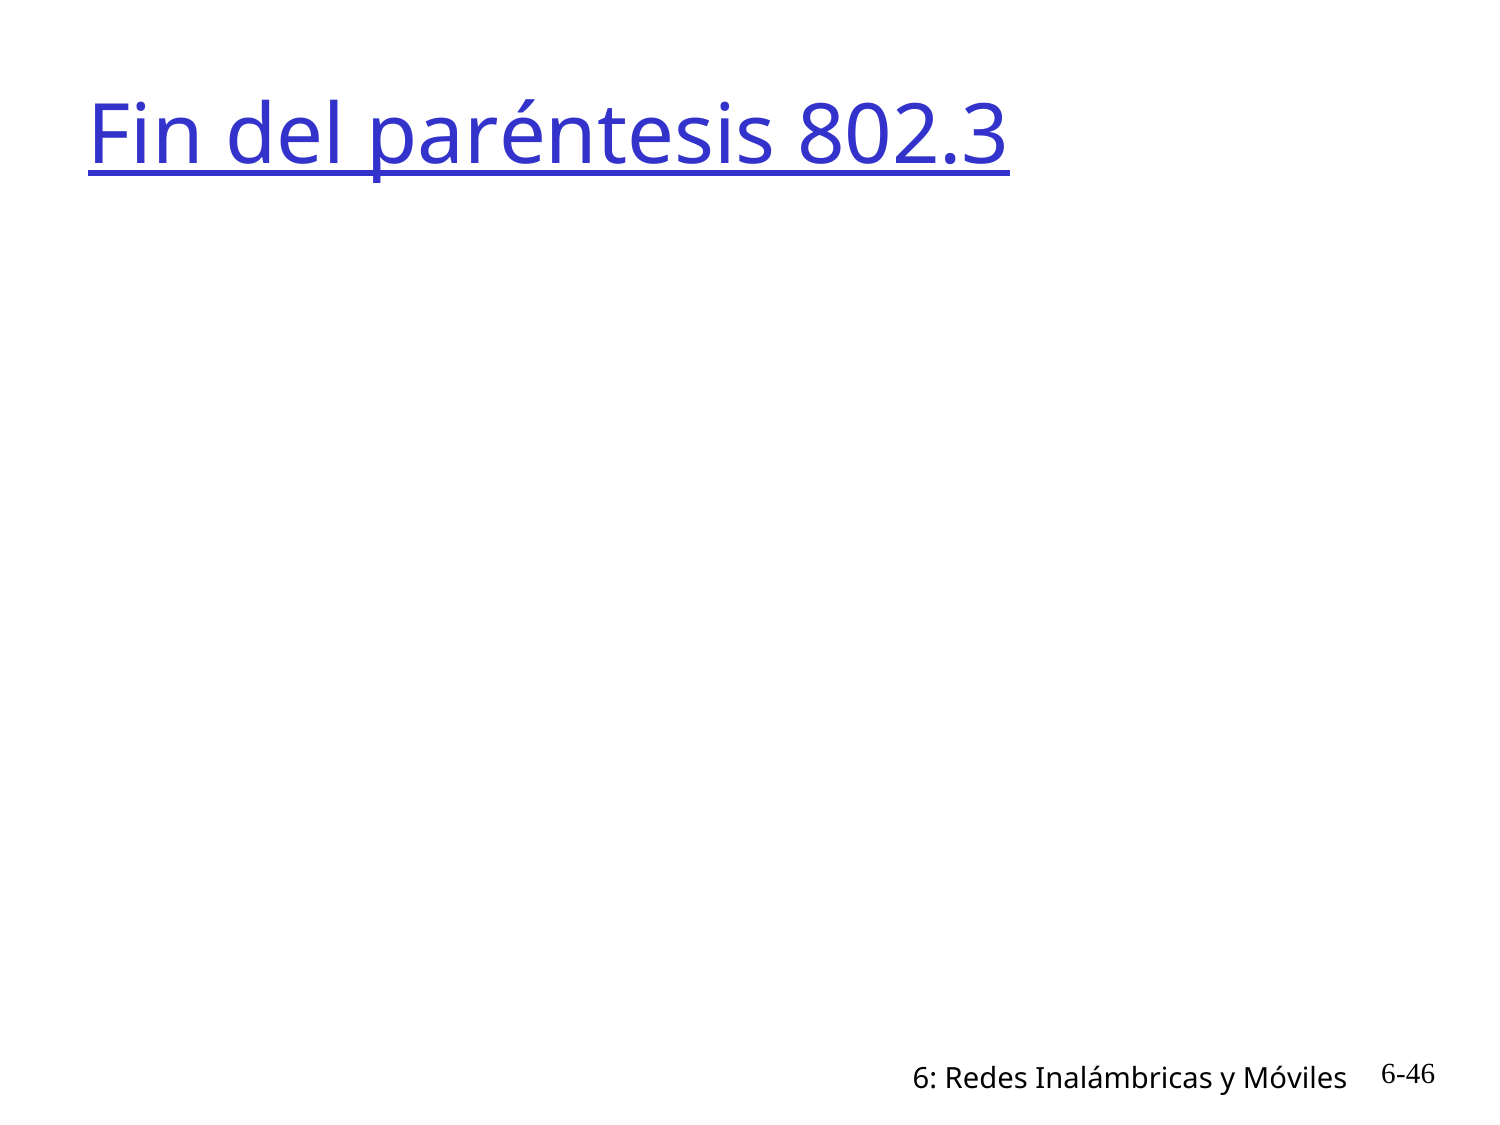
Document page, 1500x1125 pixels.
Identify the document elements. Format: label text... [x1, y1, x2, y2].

title Fin del paréntesis 802.3 [87, 23, 1363, 239]
